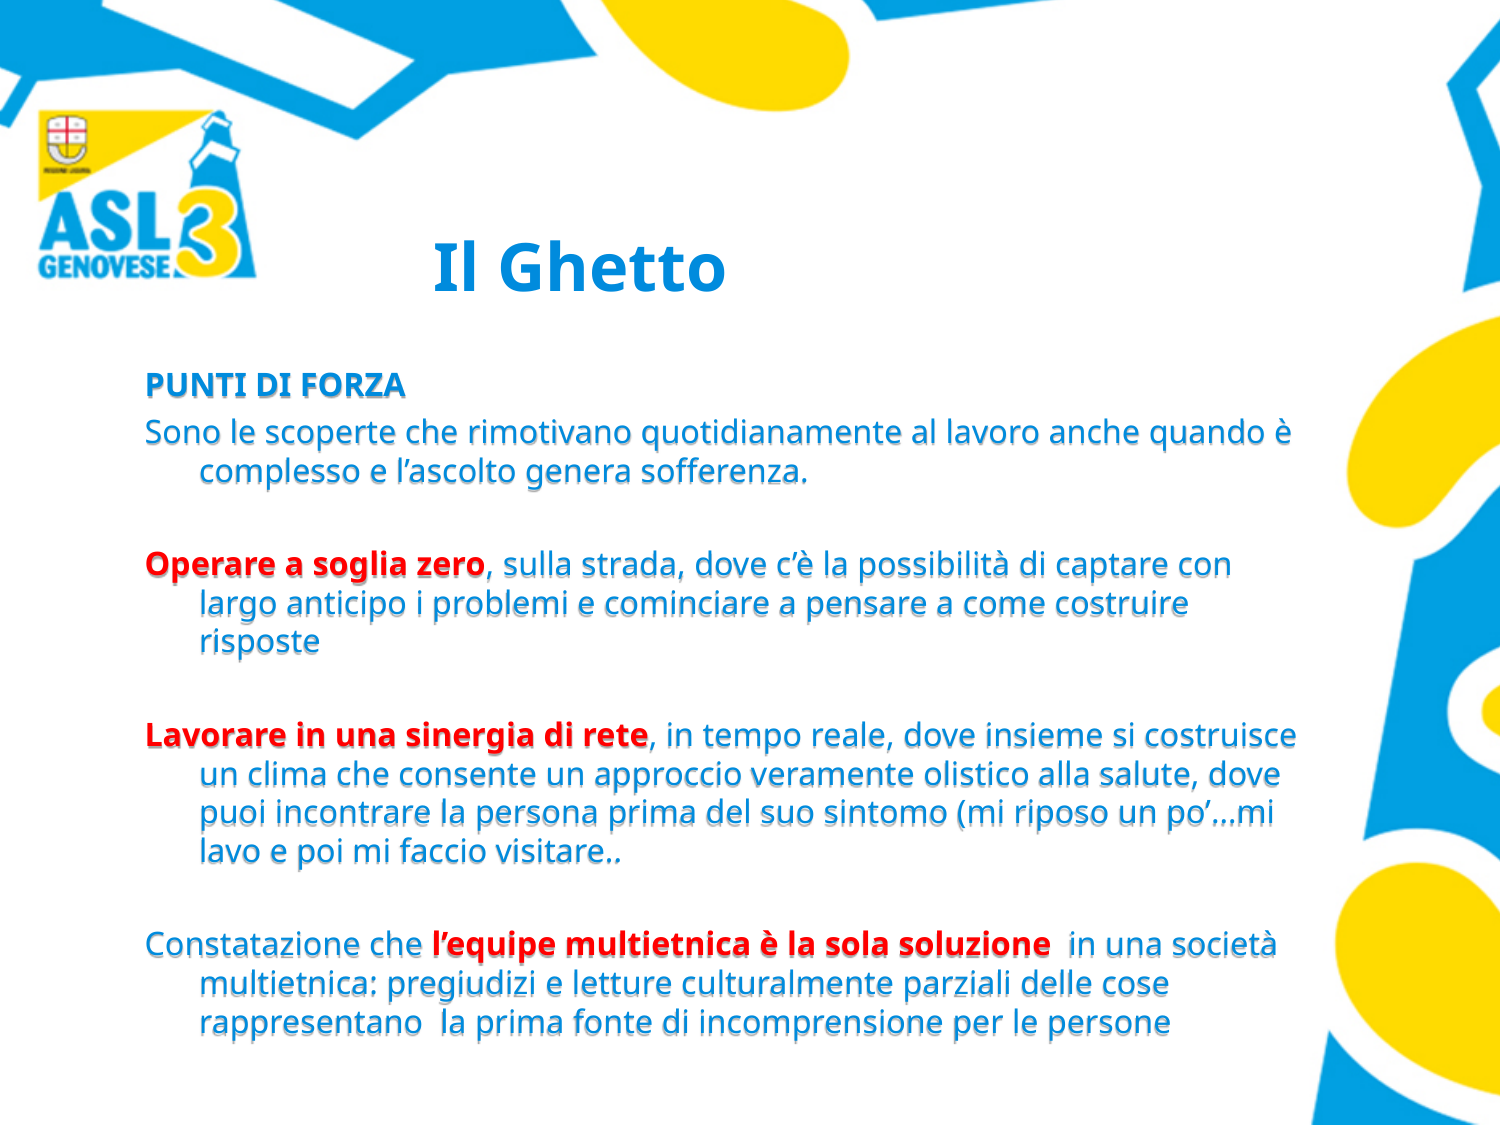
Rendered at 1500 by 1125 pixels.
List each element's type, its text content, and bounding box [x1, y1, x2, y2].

list PUNTI DI FORZA Sono le scoperte che rimotivano quotidianamente al lavoro anche quando è complesso e l’ascolto genera sofferenza. Operare a soglia zero, sulla strada, dove c’è la possibilità di captare con largo anticipo i problemi e cominciare a pensare a come costruire risposte Lavorare in una sinergia di rete, in tempo reale, dove insieme si costruisce un clima che consente un approccio veramente olistico alla salute, dove puoi incontrare la persona prima del suo sintomo (mi riposo un po’…mi lavo e poi mi faccio visitare.. Constatazione che l’equipe multietnica è la sola soluzione in una società multietnica: pregiudizi e letture culturalmente parziali delle cose rappresentano la prima fonte di incomprensione per le persone [75, 310, 1331, 1051]
text_box Il Ghetto [418, 217, 1367, 334]
